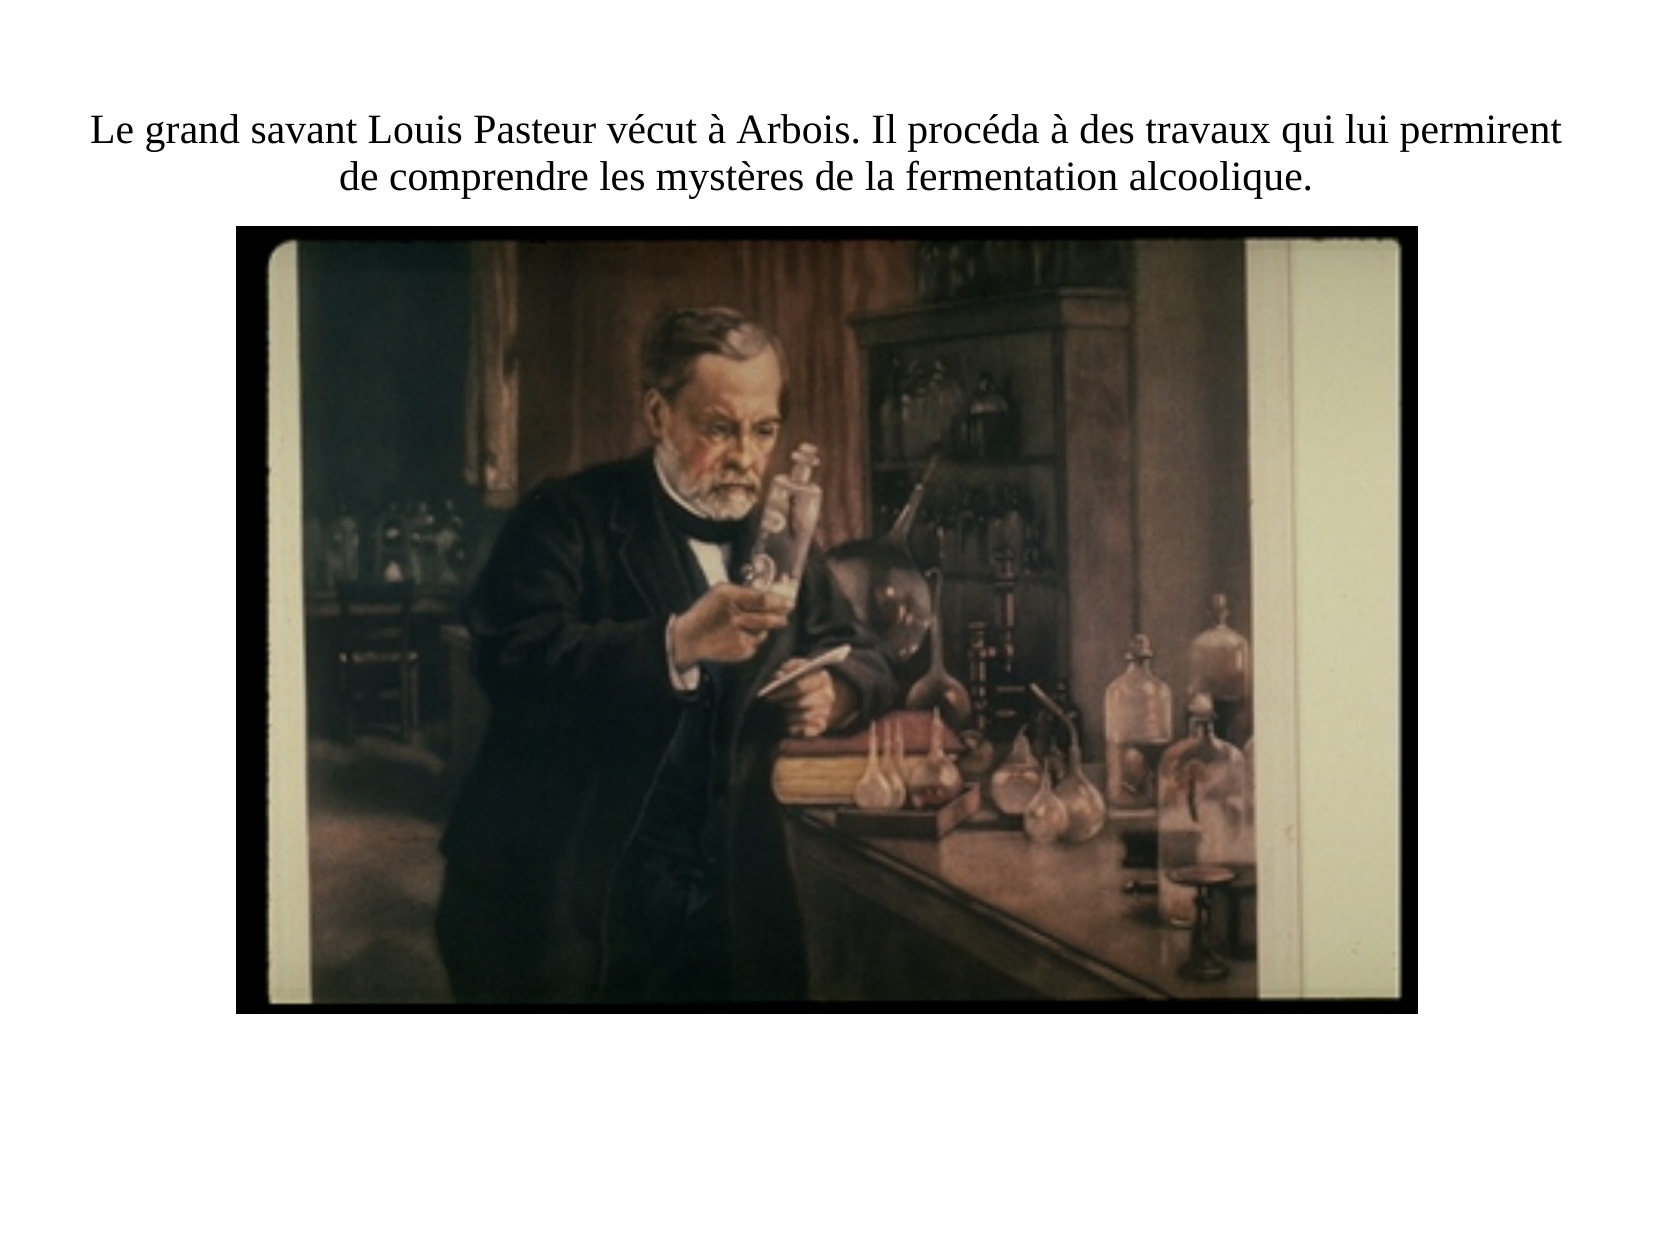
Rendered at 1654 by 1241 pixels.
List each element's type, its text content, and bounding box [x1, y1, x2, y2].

picture [236, 226, 1418, 1014]
title Le grand savant Louis Pasteur vécut à Arbois. Il procéda à des travaux qui lui permirent de comprendre les mystères de la fermentation alcoolique. [82, 49, 1571, 257]
